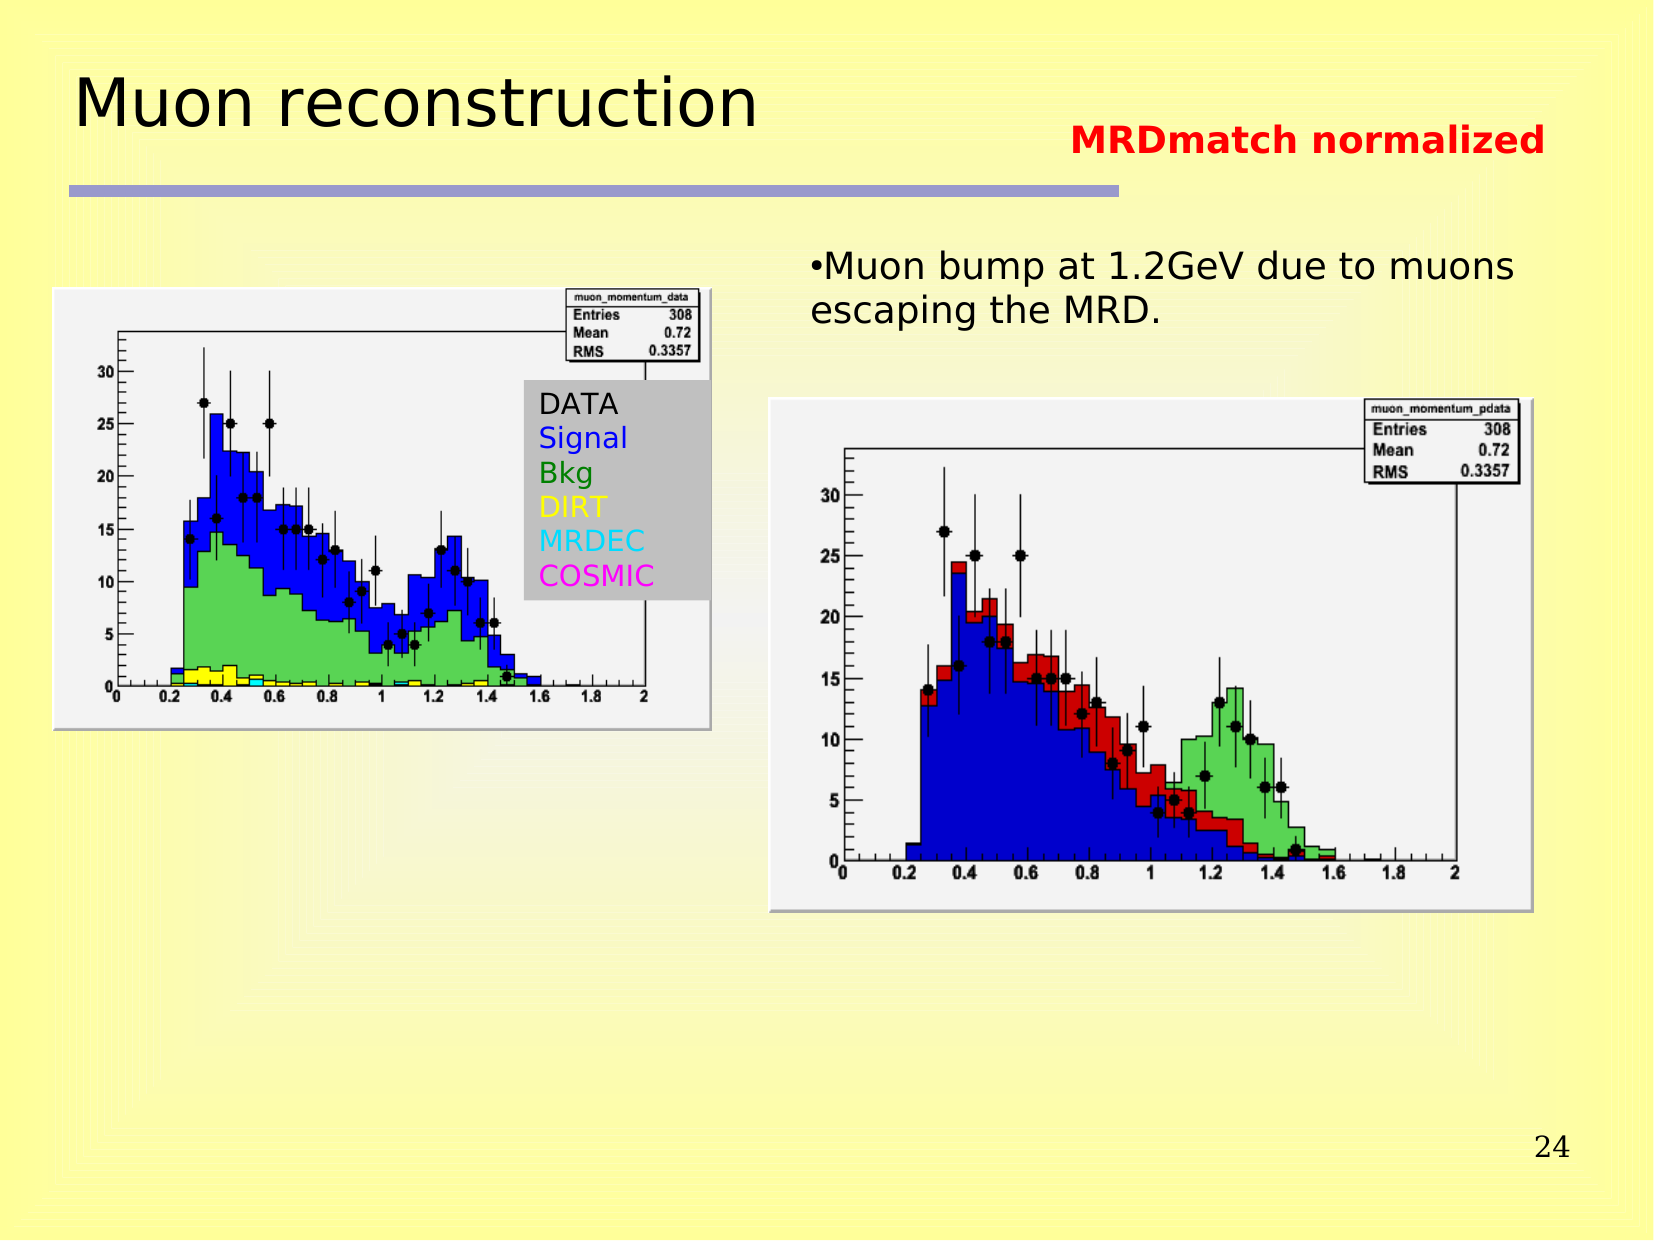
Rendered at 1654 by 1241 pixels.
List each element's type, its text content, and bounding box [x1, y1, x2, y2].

text_box Muon bump at 1.2GeV due to muons escaping the MRD. [795, 237, 1551, 340]
text_box MRDmatch normalized [1055, 110, 1562, 170]
picture [768, 397, 1534, 913]
picture [52, 287, 712, 731]
text_box DATA Signal Bkg DIRT MRDEC COSMIC [523, 380, 712, 601]
title Muon reconstruction [73, 0, 1562, 208]
